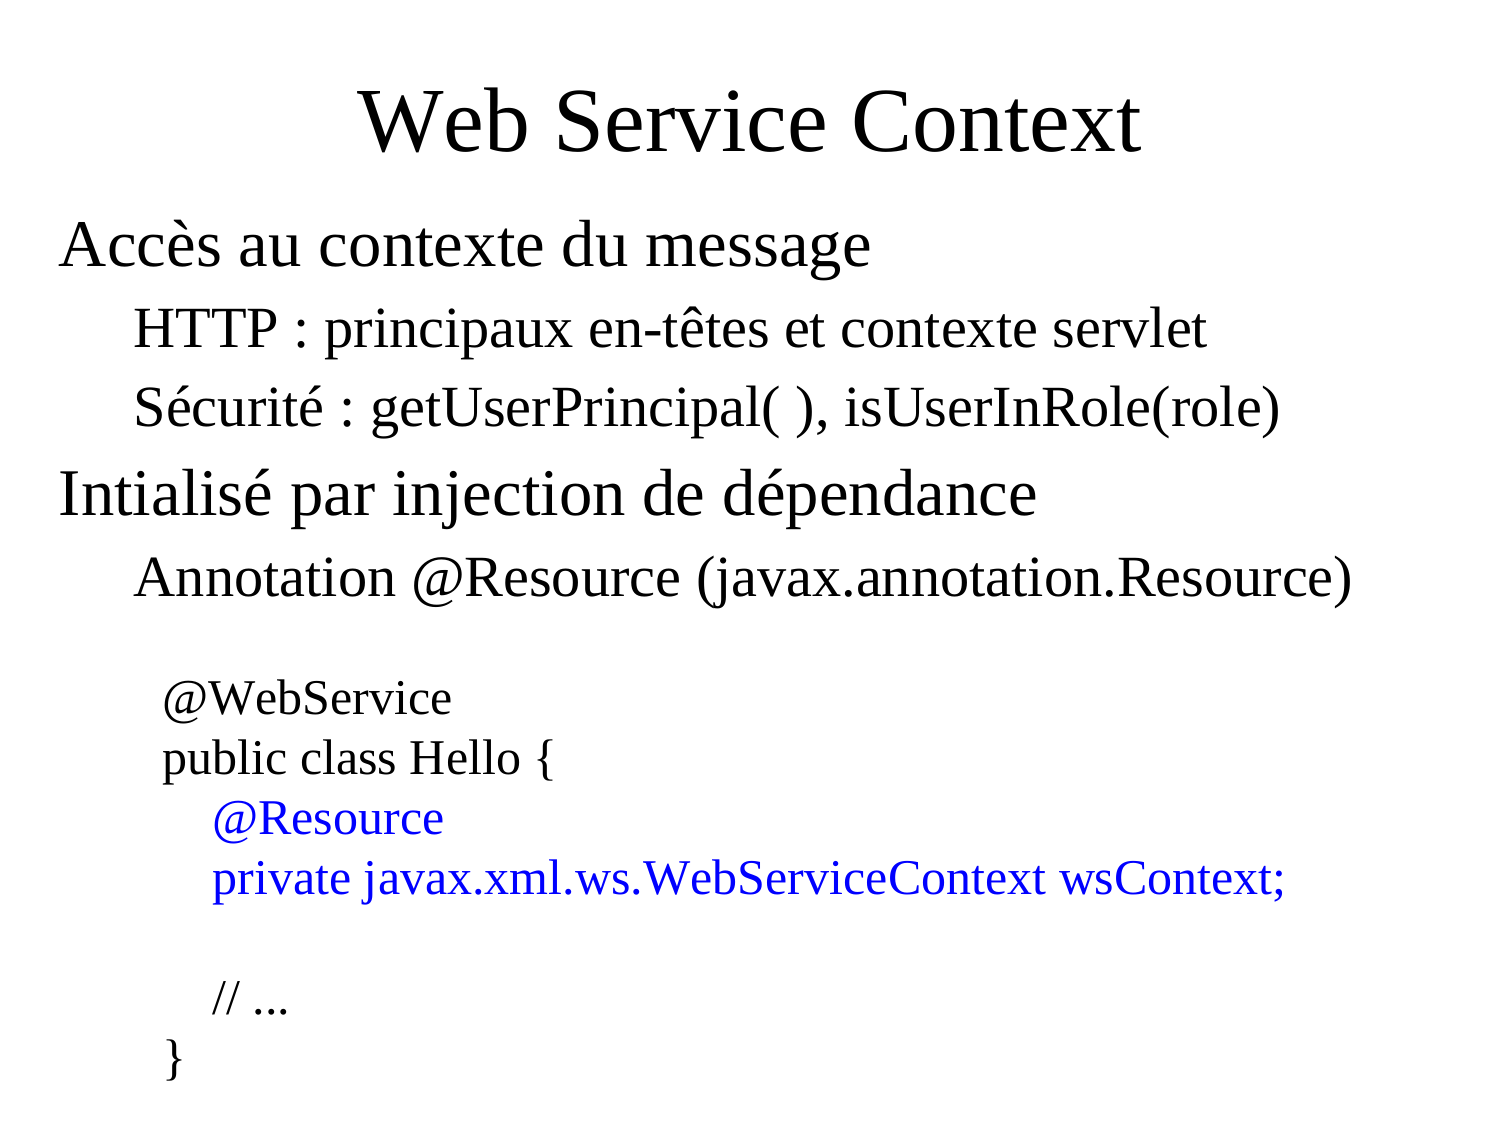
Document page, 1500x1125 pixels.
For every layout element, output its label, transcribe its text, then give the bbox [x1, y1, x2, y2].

title Web Service Context [112, 33, 1388, 206]
list Accès au contexte du message HTTP : principaux en-têtes et contexte servlet Sécurité : getUserPrincipal( ), isUserInRole(role) Intialisé par injection de dépendance Annotation @Resource (javax.annotation.Resource) [59, 206, 1447, 650]
text_box @WebService public class Hello { @Resource private javax.xml.ws.WebServiceContext wsContext; // ... } [147, 657, 1359, 1093]
